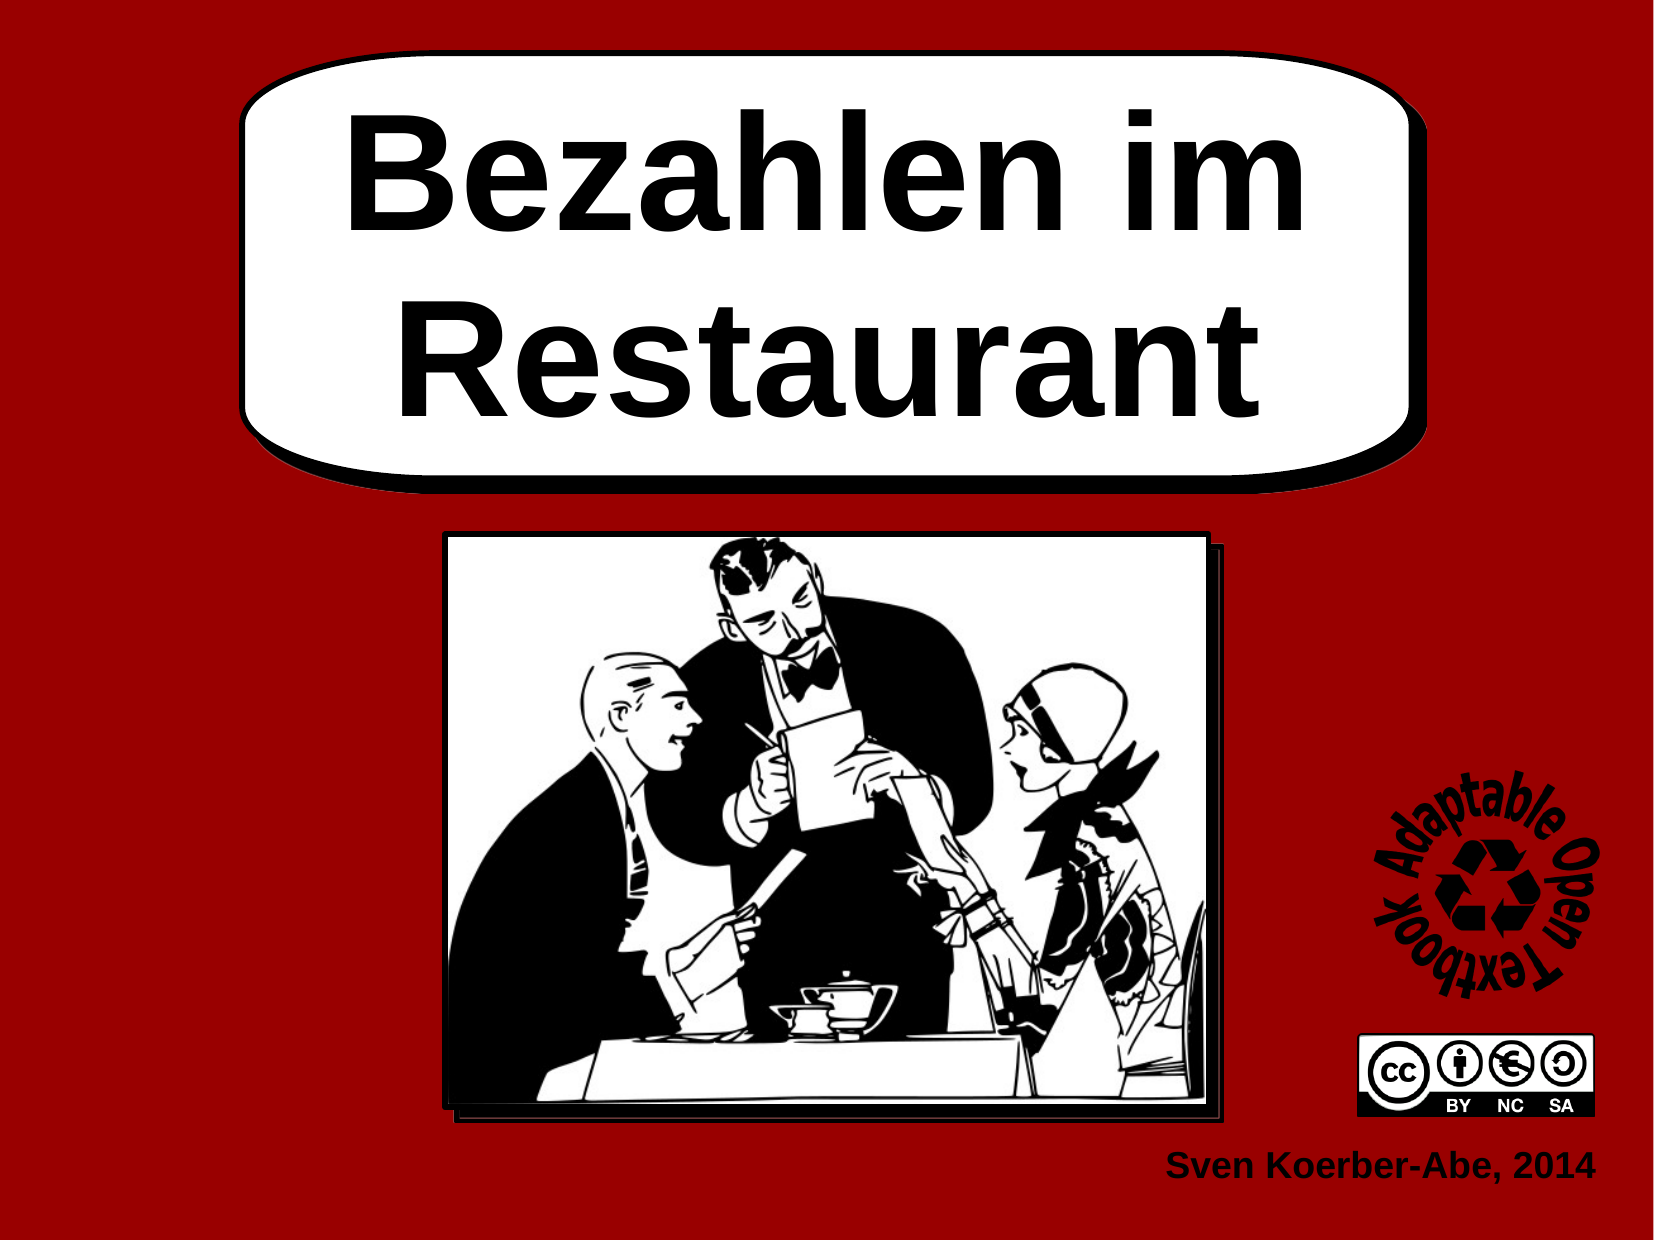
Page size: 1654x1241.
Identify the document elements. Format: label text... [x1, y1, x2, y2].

picture [1357, 1033, 1595, 1117]
picture [1369, 767, 1606, 1004]
text_box Bezahlen im Restaurant [242, 53, 1412, 479]
picture [447, 537, 1206, 1105]
text_box Sven Koerber-Abe, 2014 [1102, 1136, 1611, 1196]
